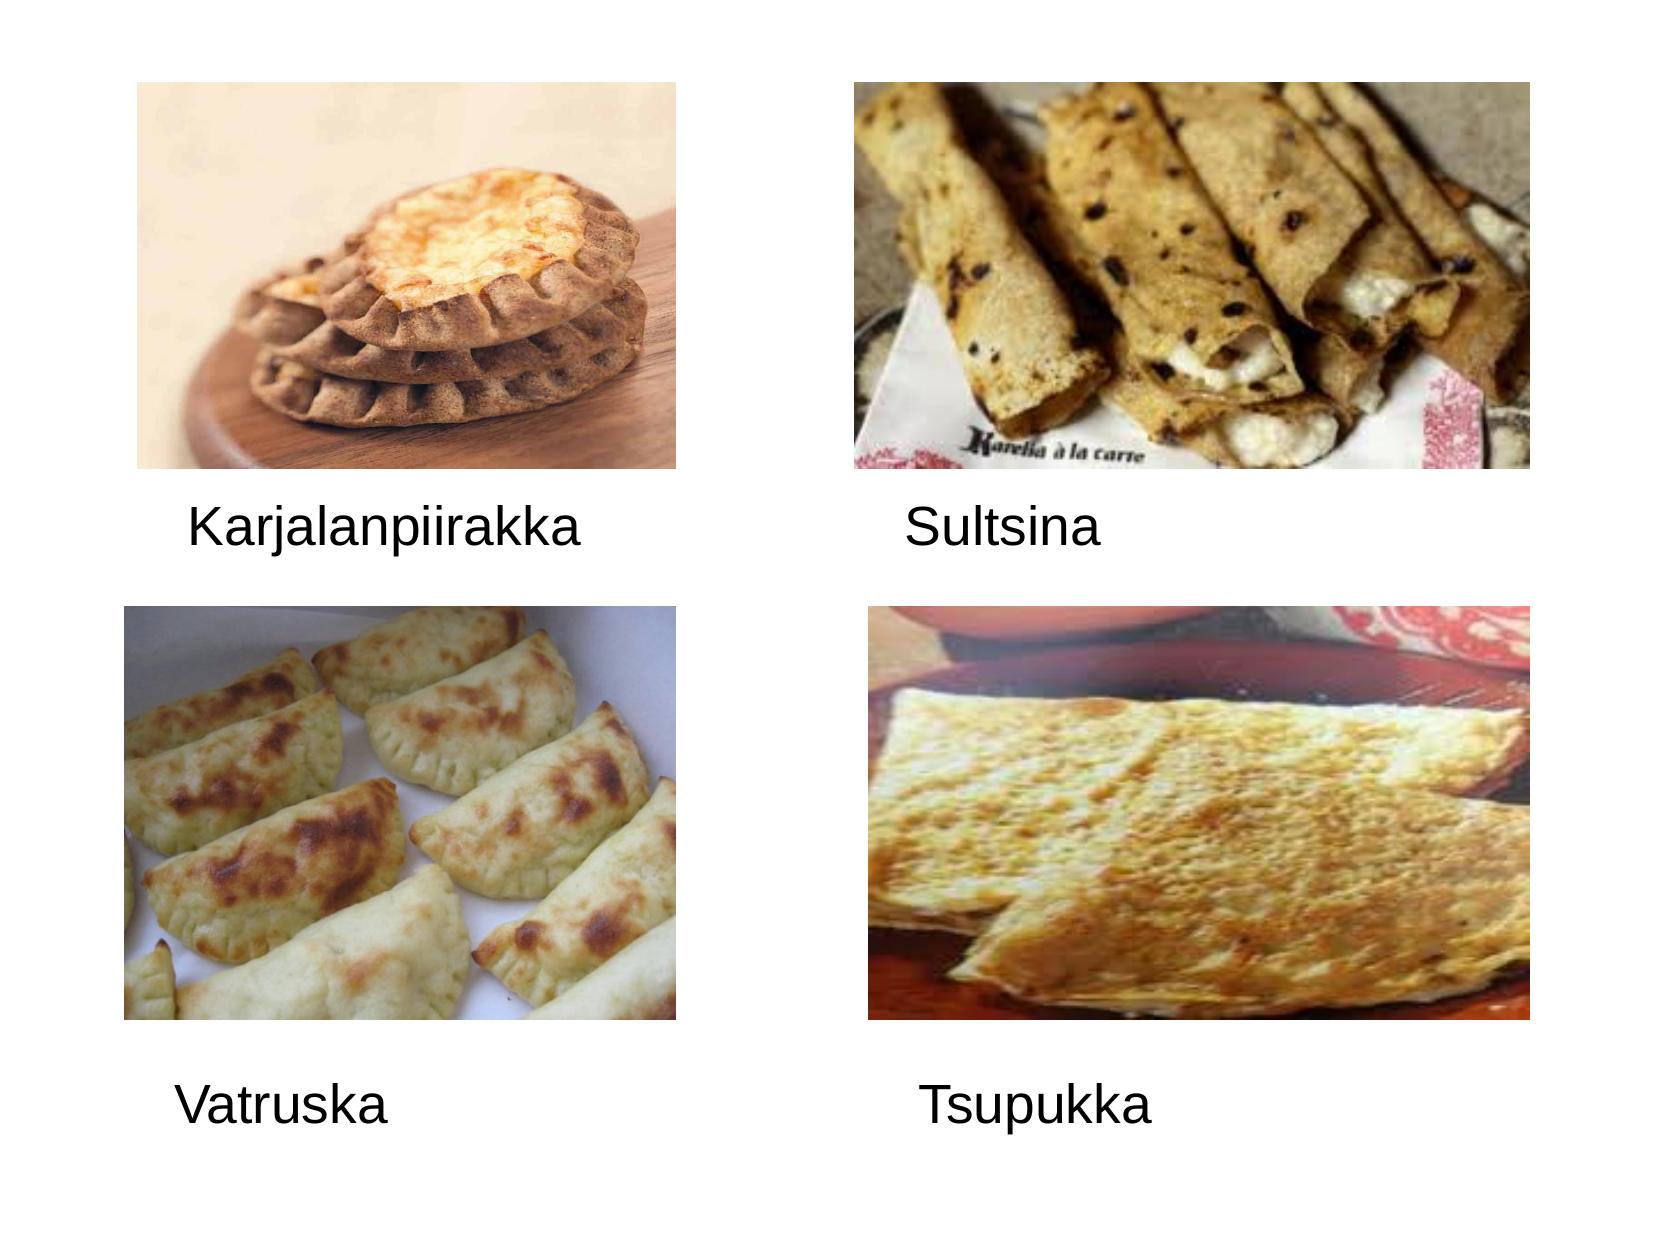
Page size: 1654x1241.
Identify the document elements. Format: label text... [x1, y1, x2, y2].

picture [137, 82, 676, 469]
text_box Sultsina [854, 482, 1392, 564]
text_box Tsupukka [868, 1060, 1406, 1143]
text_box Karjalanpiirakka [137, 482, 676, 564]
picture [124, 606, 676, 1020]
picture [854, 82, 1530, 469]
picture [868, 606, 1530, 1020]
text_box Vatruska [124, 1060, 662, 1143]
